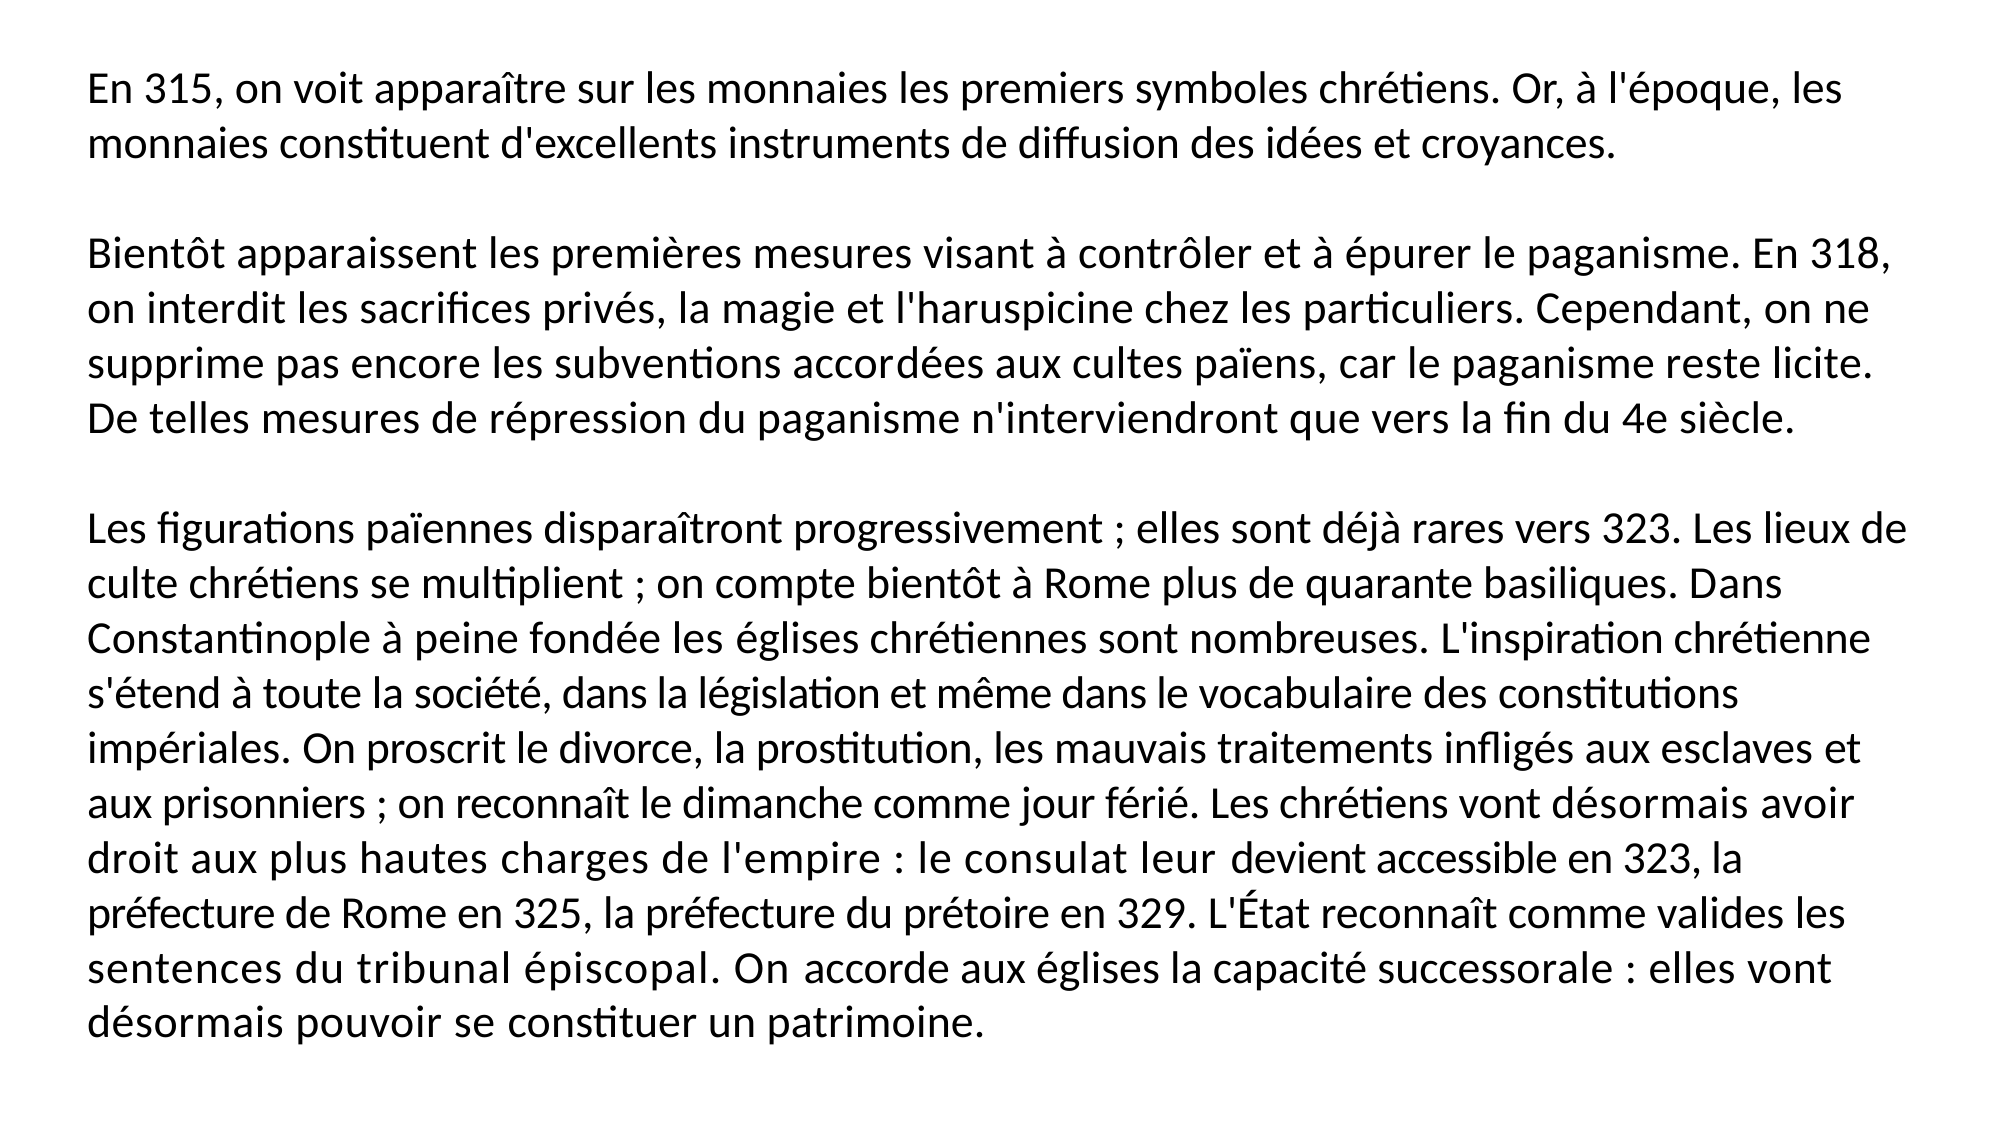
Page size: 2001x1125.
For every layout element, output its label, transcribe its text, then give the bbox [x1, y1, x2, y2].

text_box En 315, on voit apparaître sur les monnaies les premiers symboles chrétiens. Or, à l'époque, les monnaies constituent d'excellents instruments de diffusion des idées et croyances. Bientôt apparaissent les premières mesures visant à contrôler et à épurer le paganisme. En 318, on interdit les sacrifices privés, la magie et l'haruspicine chez les particuliers. Cependant, on ne sup­prime pas encore les subventions accor­dées aux cultes païens, car le paganisme reste licite. De telles mesures de répression du paganisme n'interviendront que vers la fin du 4e siècle. Les figurations païennes disparaîtront progressivement ; elles sont déjà rares vers 323. Les lieux de culte chrétiens se multiplient ; on compte bientôt à Rome plus de quarante basiliques. Dans Constantinople à peine fondée les églises chrétiennes sont nombreuses. L'inspiration chrétienne s'étend à toute la société, dans la législation et même dans le vocabulaire des constitutions impériales. On proscrit le divorce, la prostitution, les mauvais traitements infligés aux esclaves et aux prisonniers ; on reconnaît le diman­che comme jour férié. Les chrétiens vont désormais avoir droit aux plus hautes charges de l'empire : le consulat leur devient accessible en 323, la préfecture de Rome en 325, la préfecture du prétoire en 329. L'État reconnaît comme valides les sentences du tribunal épiscopal. On accorde aux églises la capacité successo­rale : elles vont désormais pouvoir se constituer un patrimoine. [71, 50, 1928, 1065]
